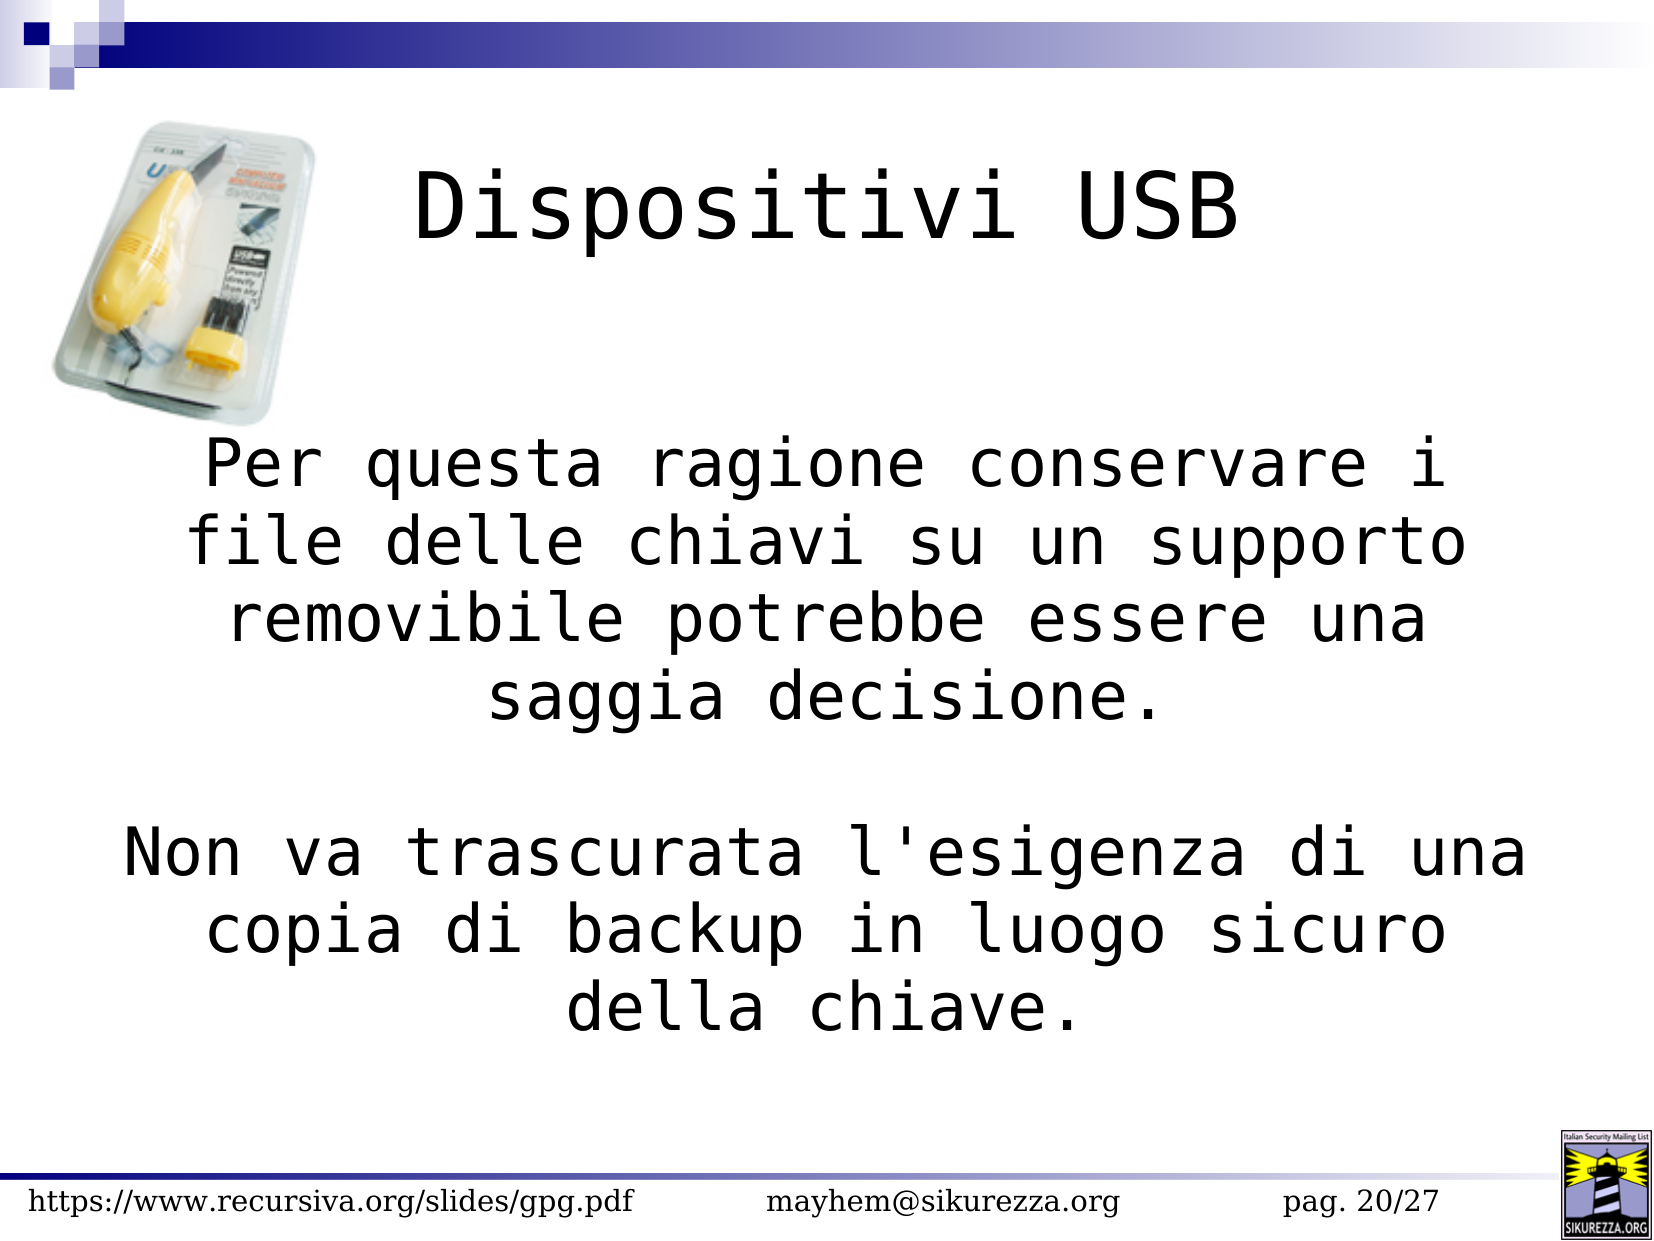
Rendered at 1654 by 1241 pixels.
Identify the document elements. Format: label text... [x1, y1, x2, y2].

picture [0, 1128, 1654, 1241]
picture [27, 117, 340, 431]
subtitle Per questa ragione conservare i file delle chiavi su un supporto removibile potrebbe essere una saggia decisione. Non va trascurata l'esigenza di una copia di backup in luogo sicuro della chiave. [121, 344, 1534, 1127]
title Dispositivi USB [121, 102, 1534, 311]
